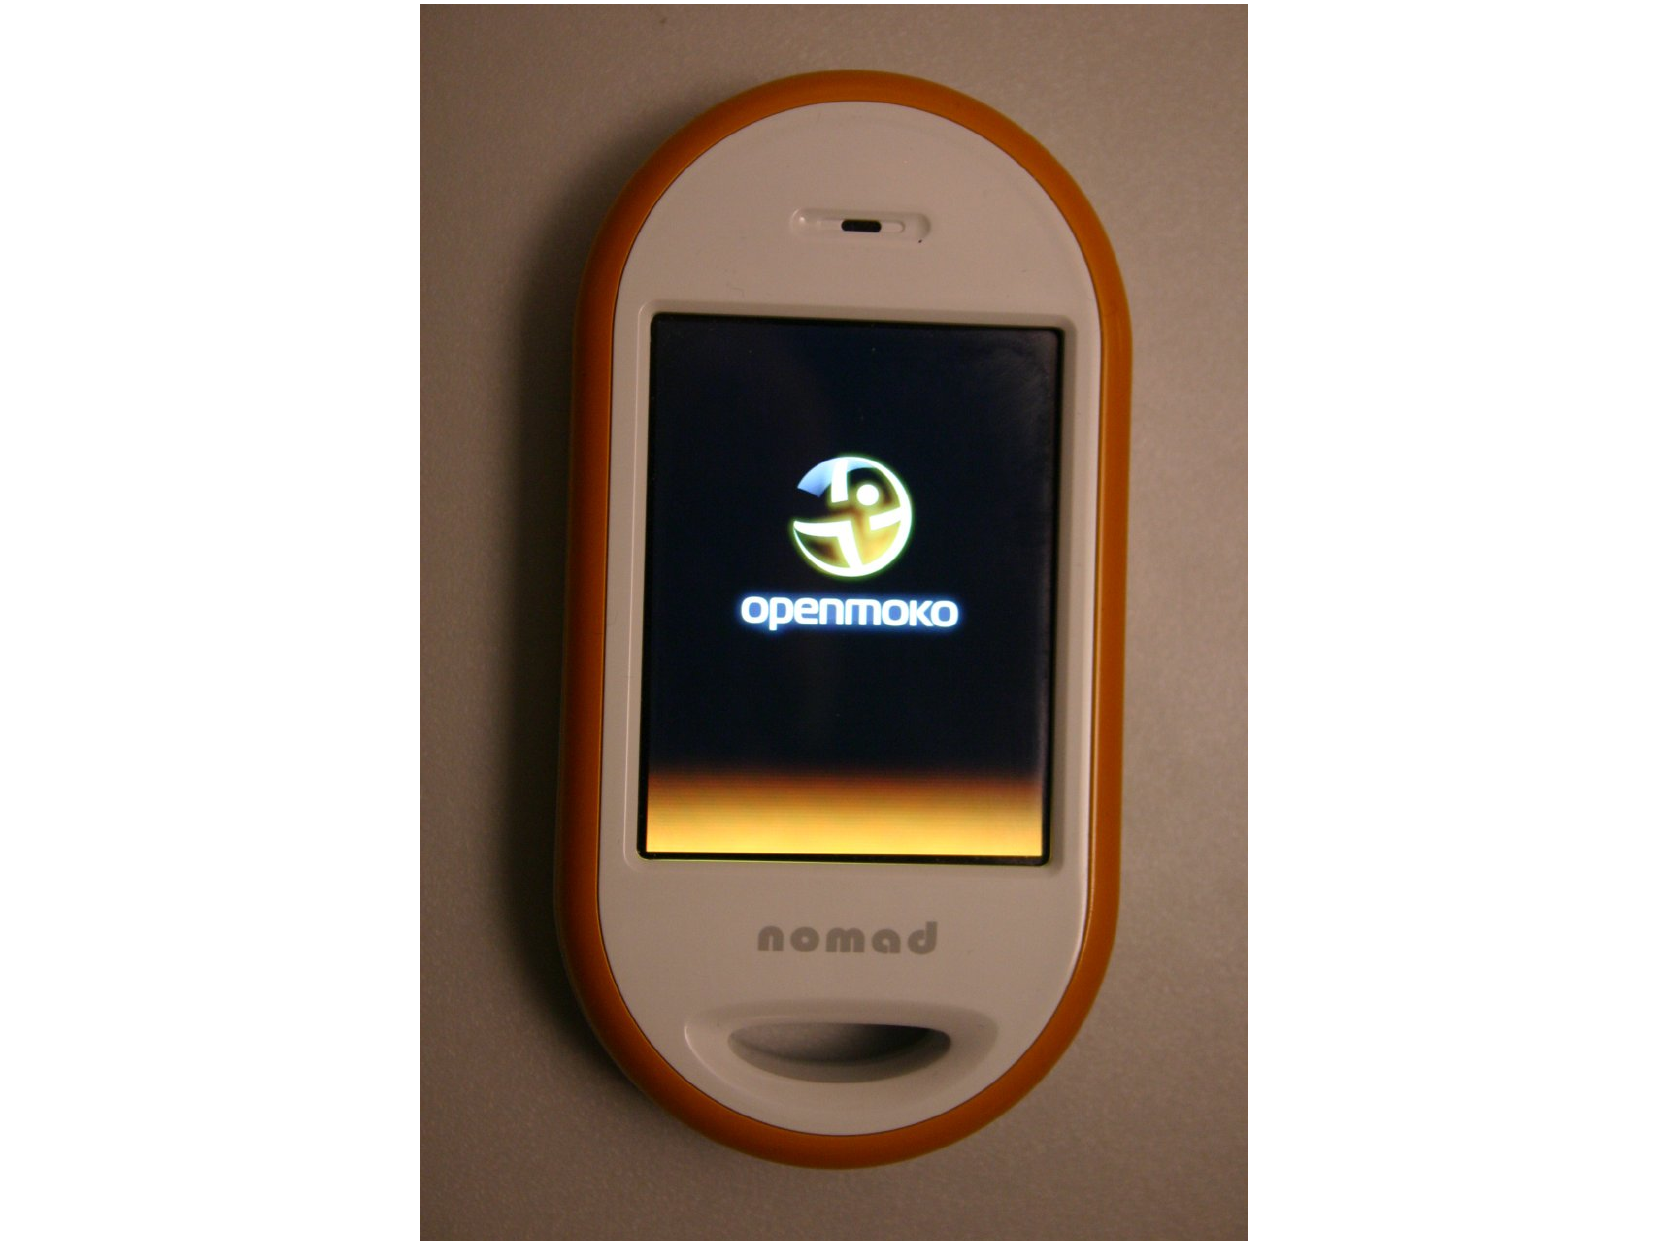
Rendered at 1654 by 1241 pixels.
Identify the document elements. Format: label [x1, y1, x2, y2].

picture [420, 4, 1248, 1241]
